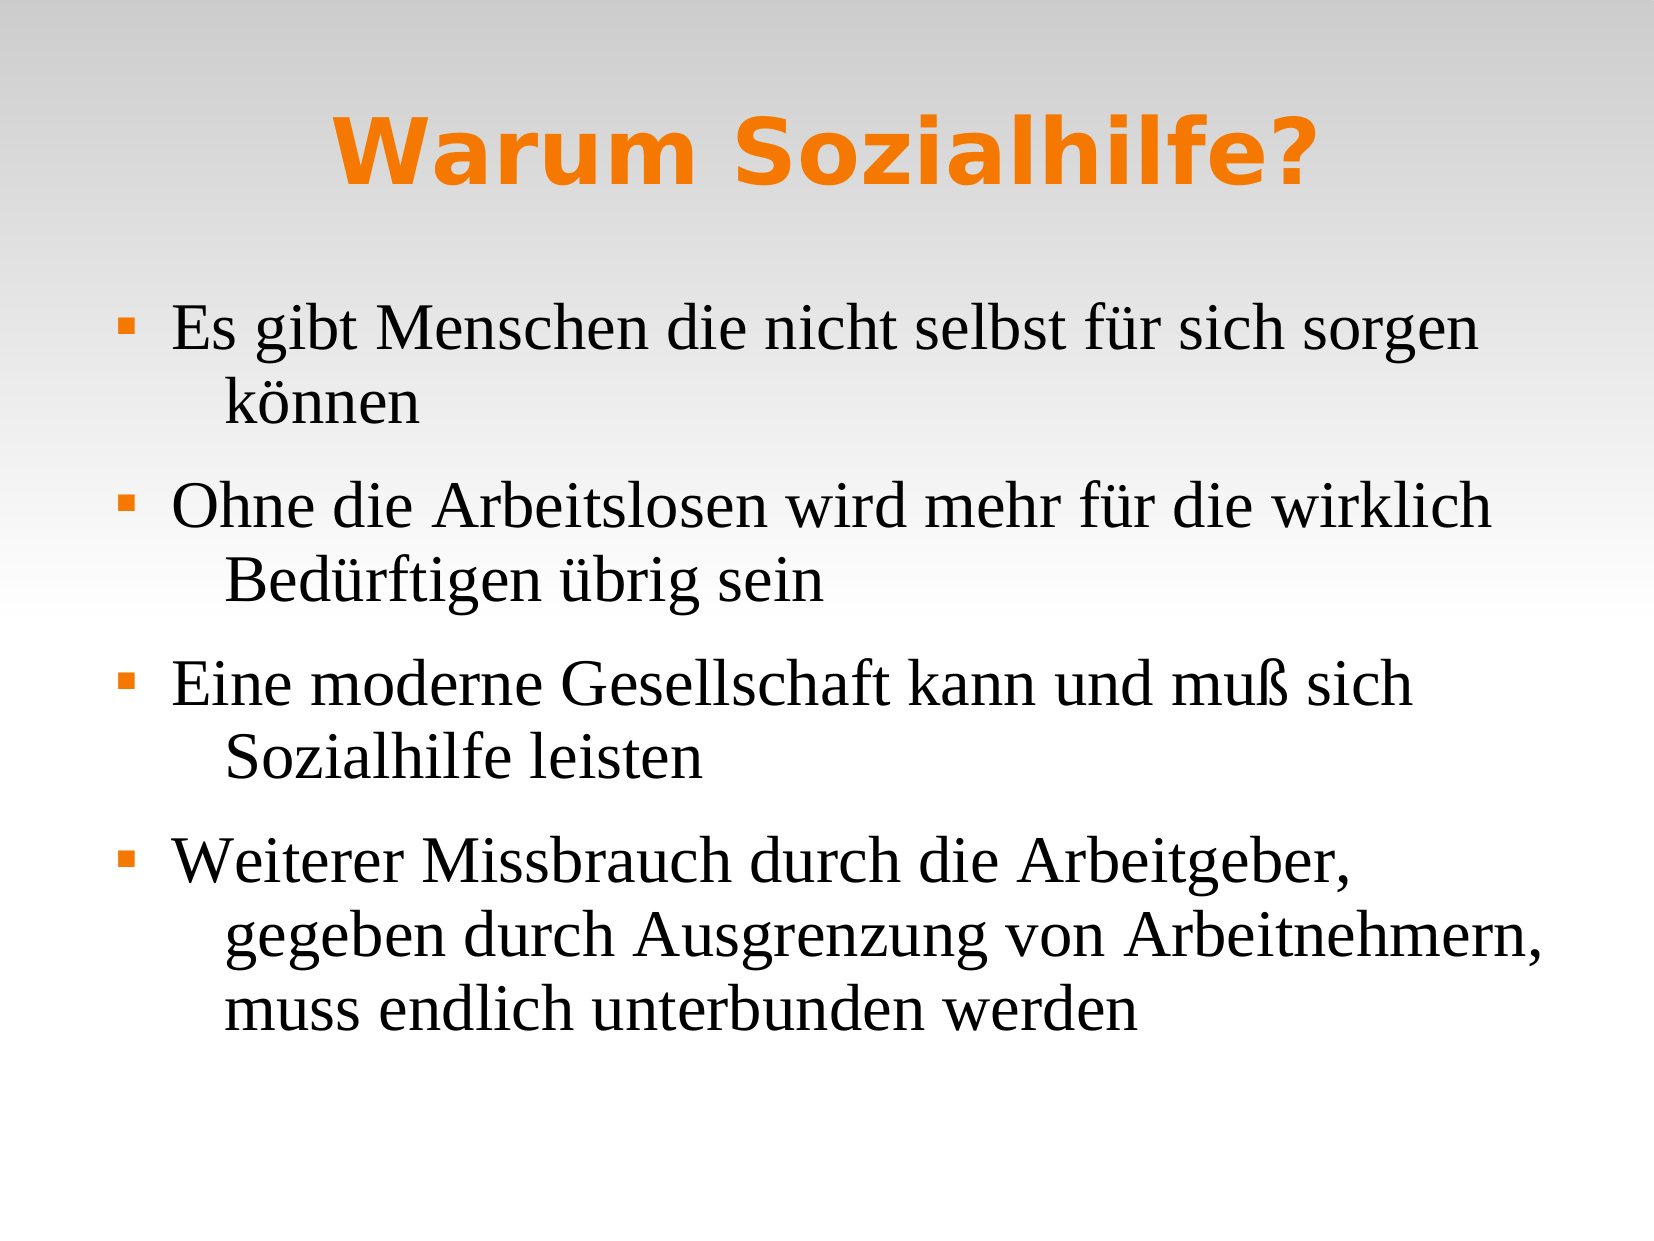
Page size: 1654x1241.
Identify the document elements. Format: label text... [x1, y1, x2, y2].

list Es gibt Menschen die nicht selbst für sich sorgen können Ohne die Arbeitslosen wird mehr für die wirklich Bedürftigen übrig sein Eine moderne Gesellschaft kann und muß sich Sozialhilfe leisten Weiterer Missbrauch durch die Arbeitgeber, gegeben durch Ausgrenzung von Arbeitnehmern, muss endlich unterbunden werden [82, 290, 1571, 1106]
title Warum Sozialhilfe? [82, 56, 1571, 250]
